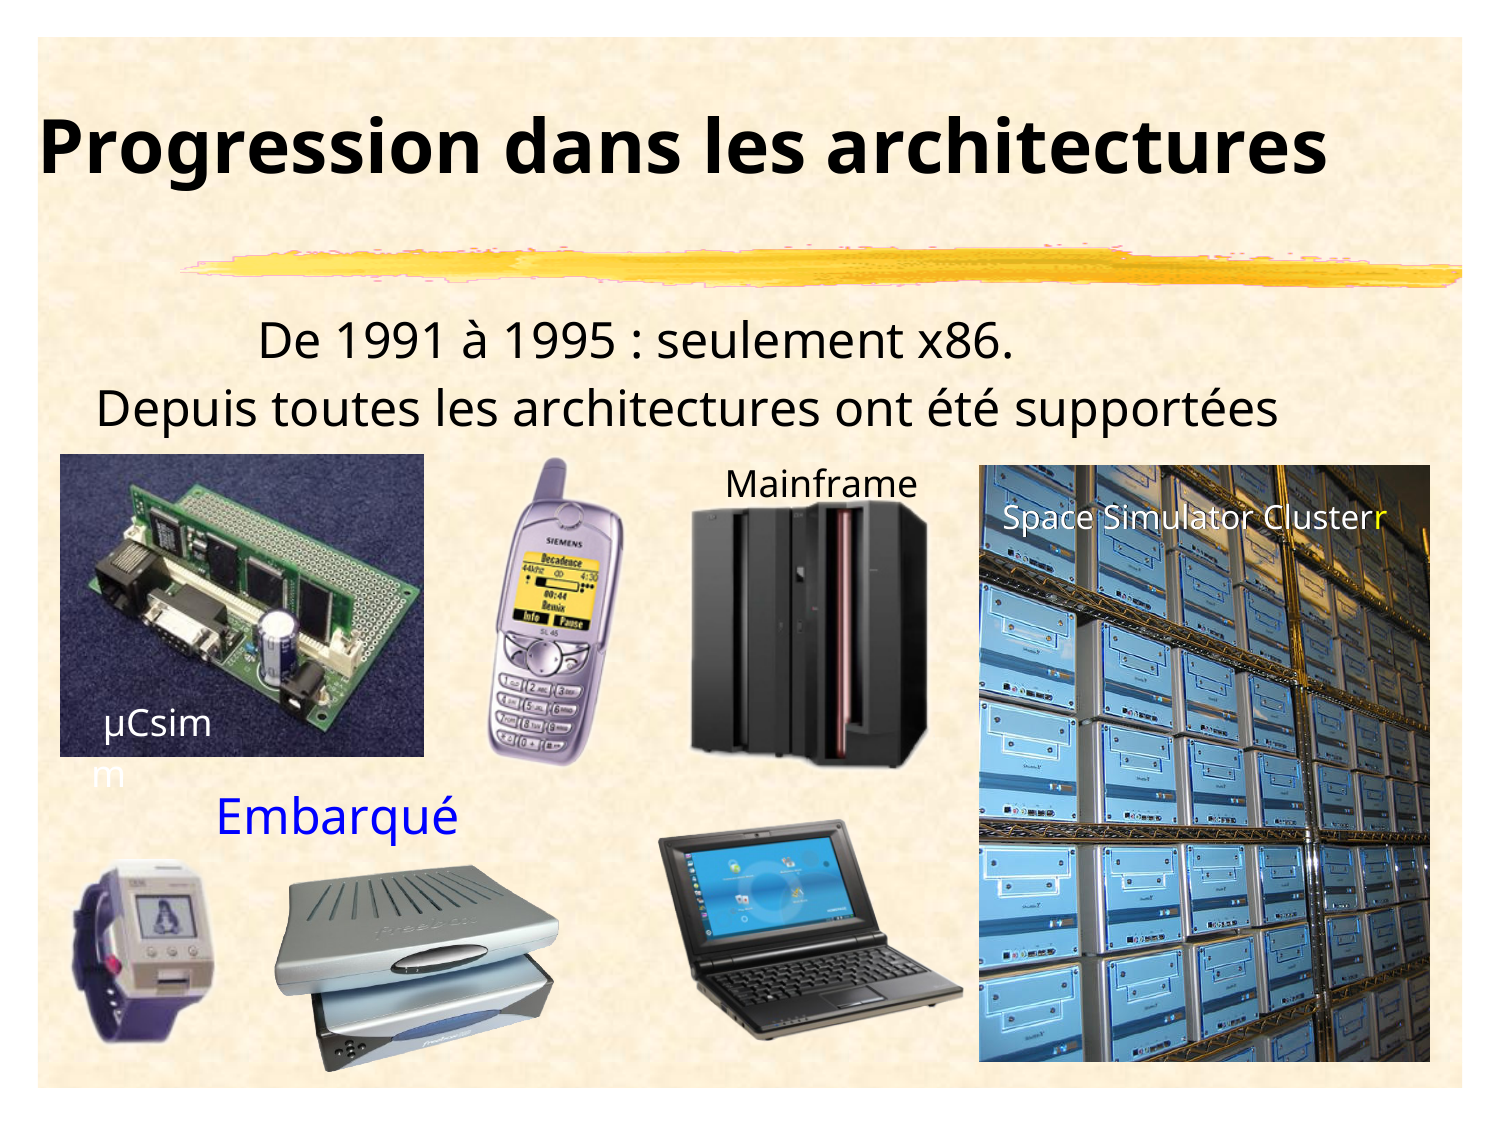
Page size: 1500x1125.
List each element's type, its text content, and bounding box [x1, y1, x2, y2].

text_box Mainframe [712, 457, 924, 503]
title Progression dans les architectures [37, 37, 1500, 251]
picture [37, 251, 1463, 1088]
text_box Embarqué [203, 781, 487, 843]
text_box µCsimm [91, 696, 229, 742]
text_box De 1991 à 1995 : seulement x86. Depuis toutes les architectures ont été supportées [37, 304, 1327, 461]
text_box Space Simulator Clusterr [990, 493, 1421, 535]
